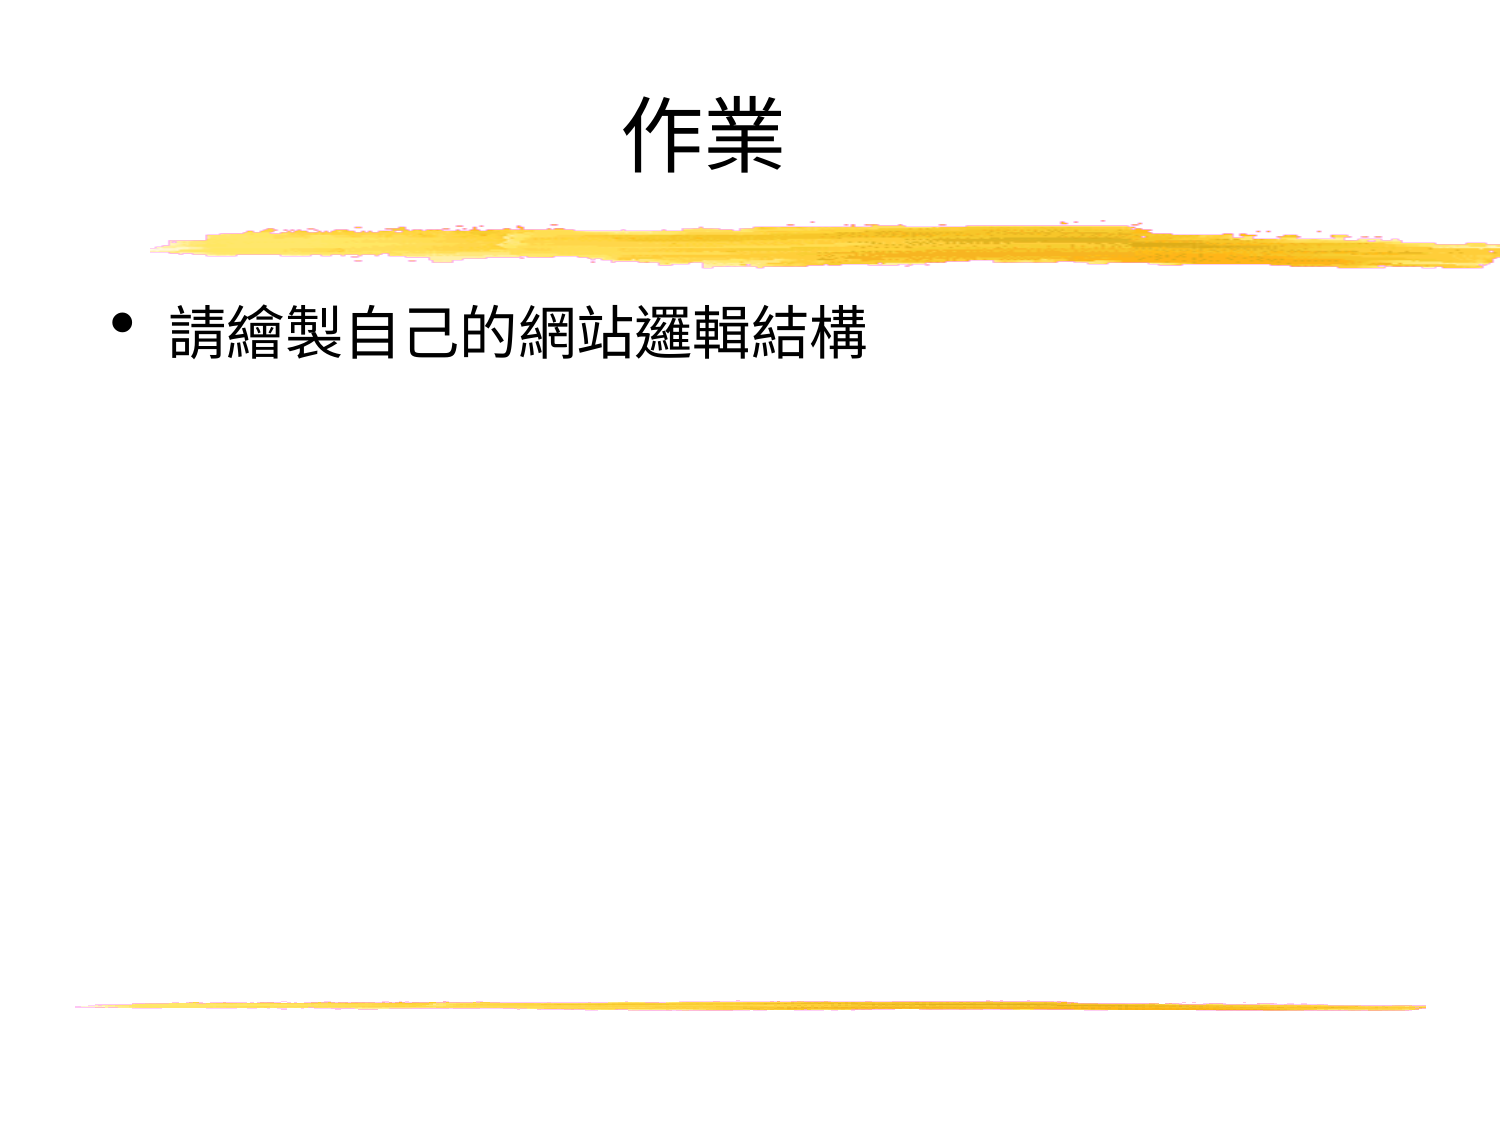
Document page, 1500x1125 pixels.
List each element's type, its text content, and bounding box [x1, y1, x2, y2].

picture [150, 215, 1500, 279]
title 作業 [66, 30, 1342, 231]
list 請繪製自己的網站邏輯結構 [112, 287, 1388, 963]
picture [75, 999, 1426, 1013]
